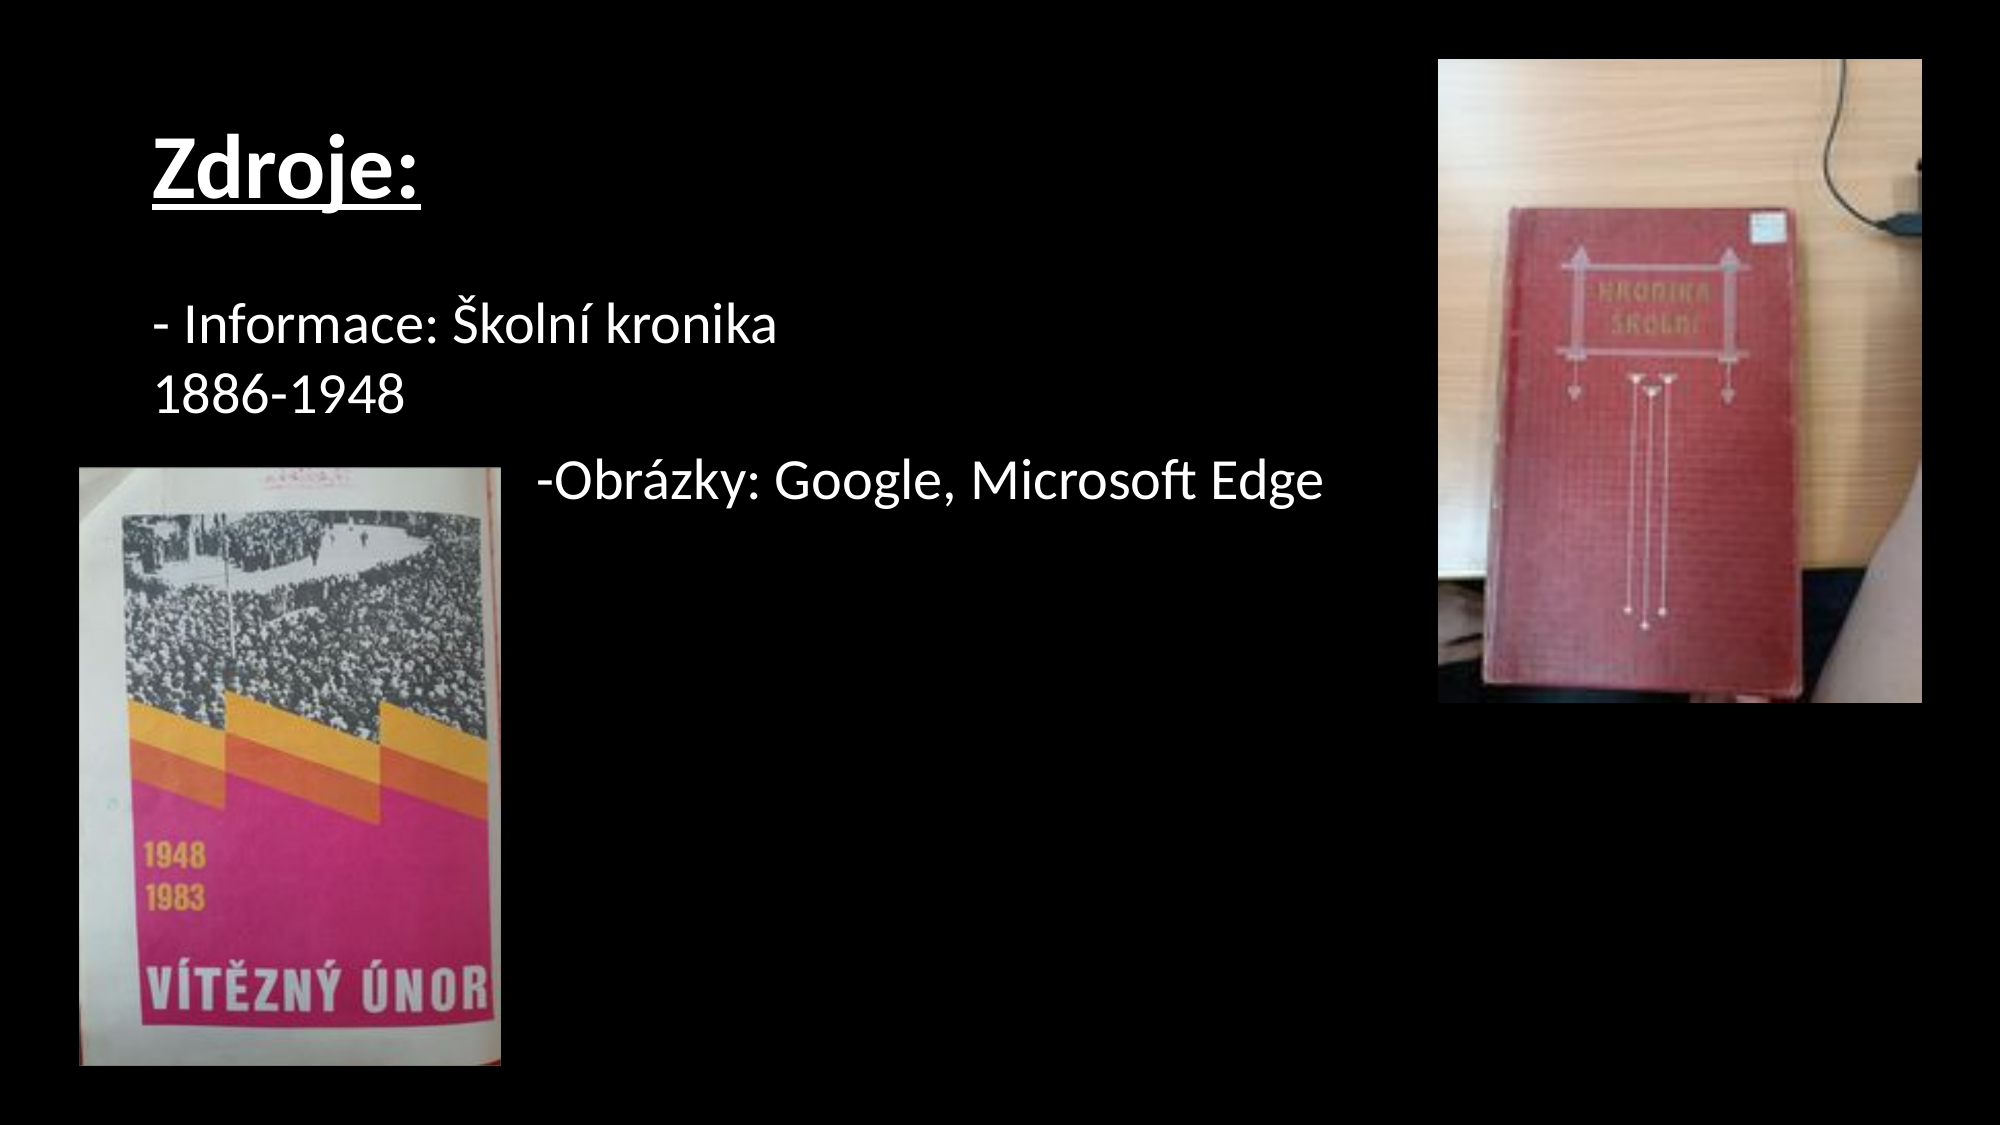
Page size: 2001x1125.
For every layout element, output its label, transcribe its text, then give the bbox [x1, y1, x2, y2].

title Zdroje: [137, 59, 1438, 278]
text_box -Obrázky: Google, Microsoft Edge [521, 433, 1450, 520]
picture [78, 467, 501, 1066]
text_box - Informace: Školní kronika 1886-1948 [137, 277, 941, 434]
picture [1438, 59, 1922, 703]
